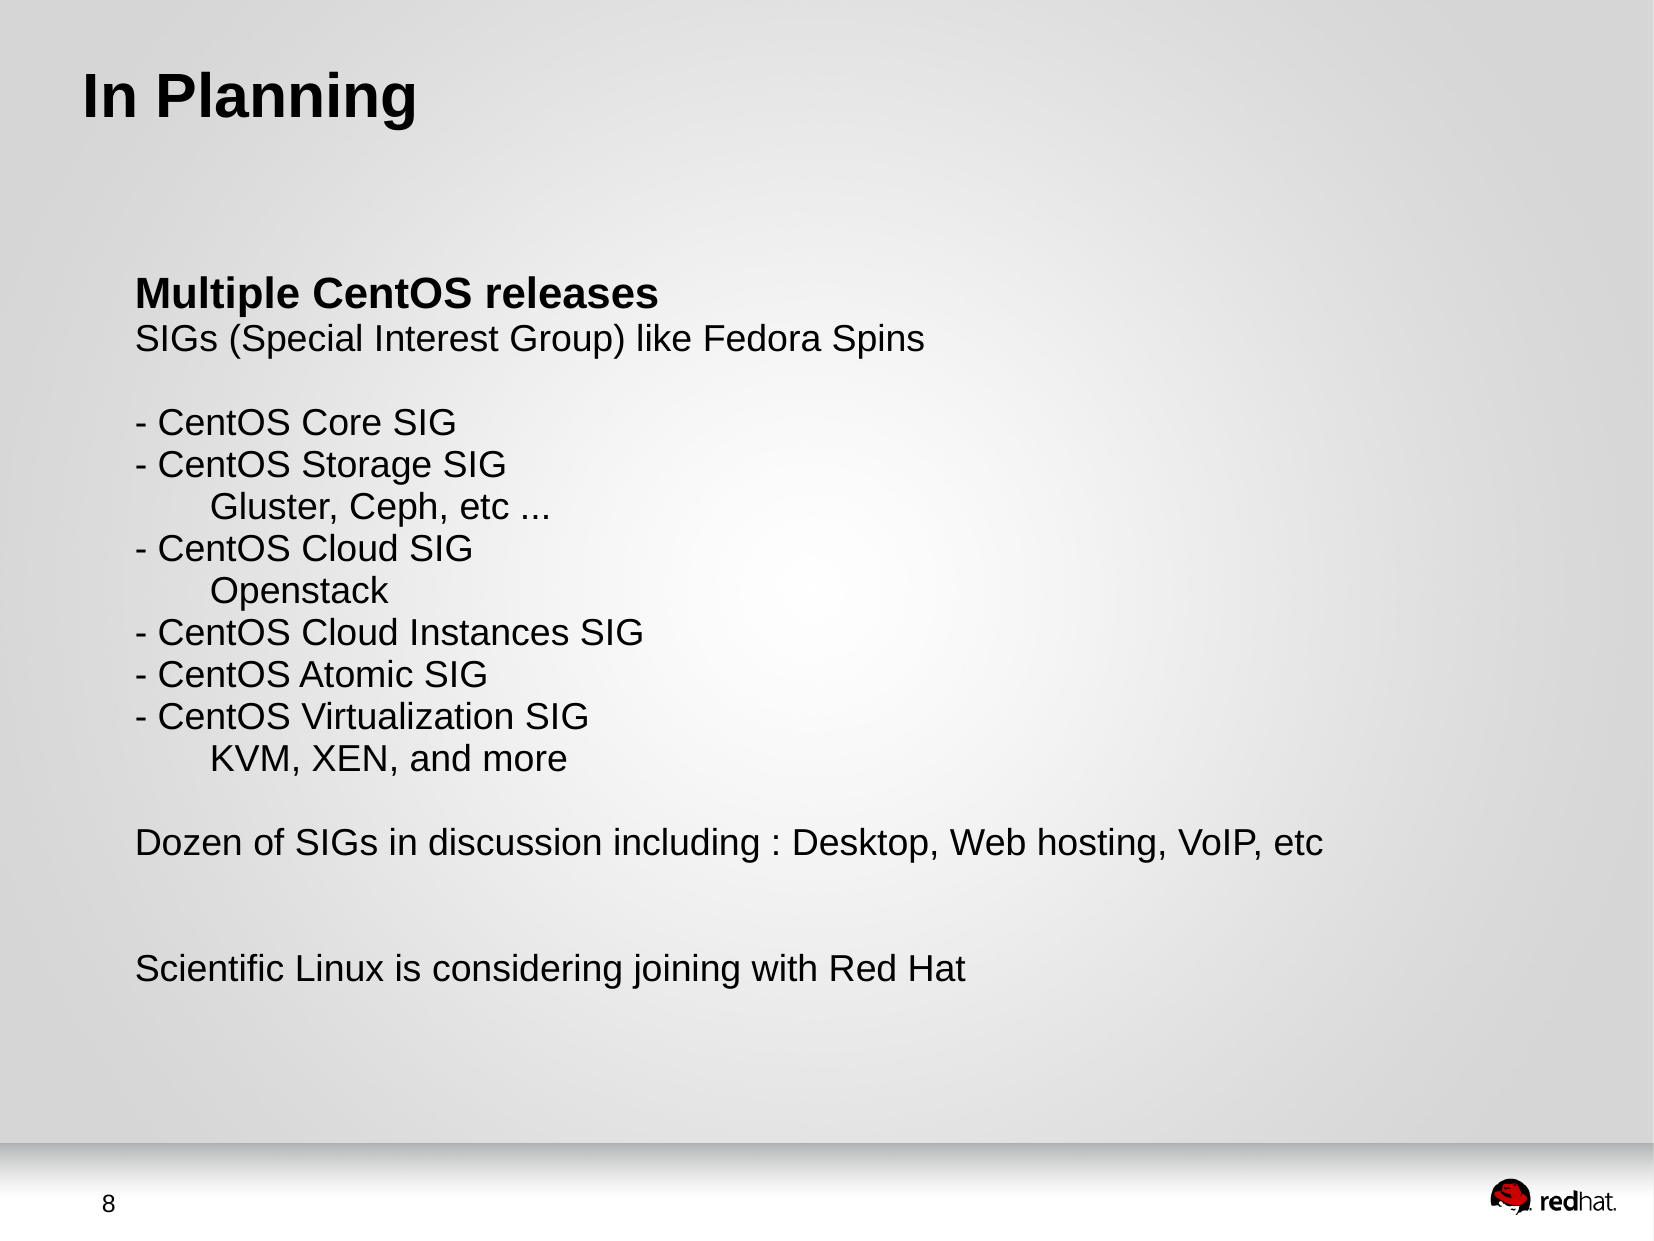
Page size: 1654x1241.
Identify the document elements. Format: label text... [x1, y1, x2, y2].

title In Planning [82, 2, 1571, 190]
picture [0, 0, 1654, 1241]
text_box Multiple CentOS releases SIGs (Special Interest Group) like Fedora Spins - CentOS Core SIG - CentOS Storage SIG Gluster, Ceph, etc ... - CentOS Cloud SIG Openstack - CentOS Cloud Instances SIG - CentOS Atomic SIG - CentOS Virtualization SIG KVM, XEN, and more Dozen of SIGs in discussion including : Desktop, Web hosting, VoIP, etc Scientific Linux is considering joining with Red Hat [120, 261, 1523, 1081]
